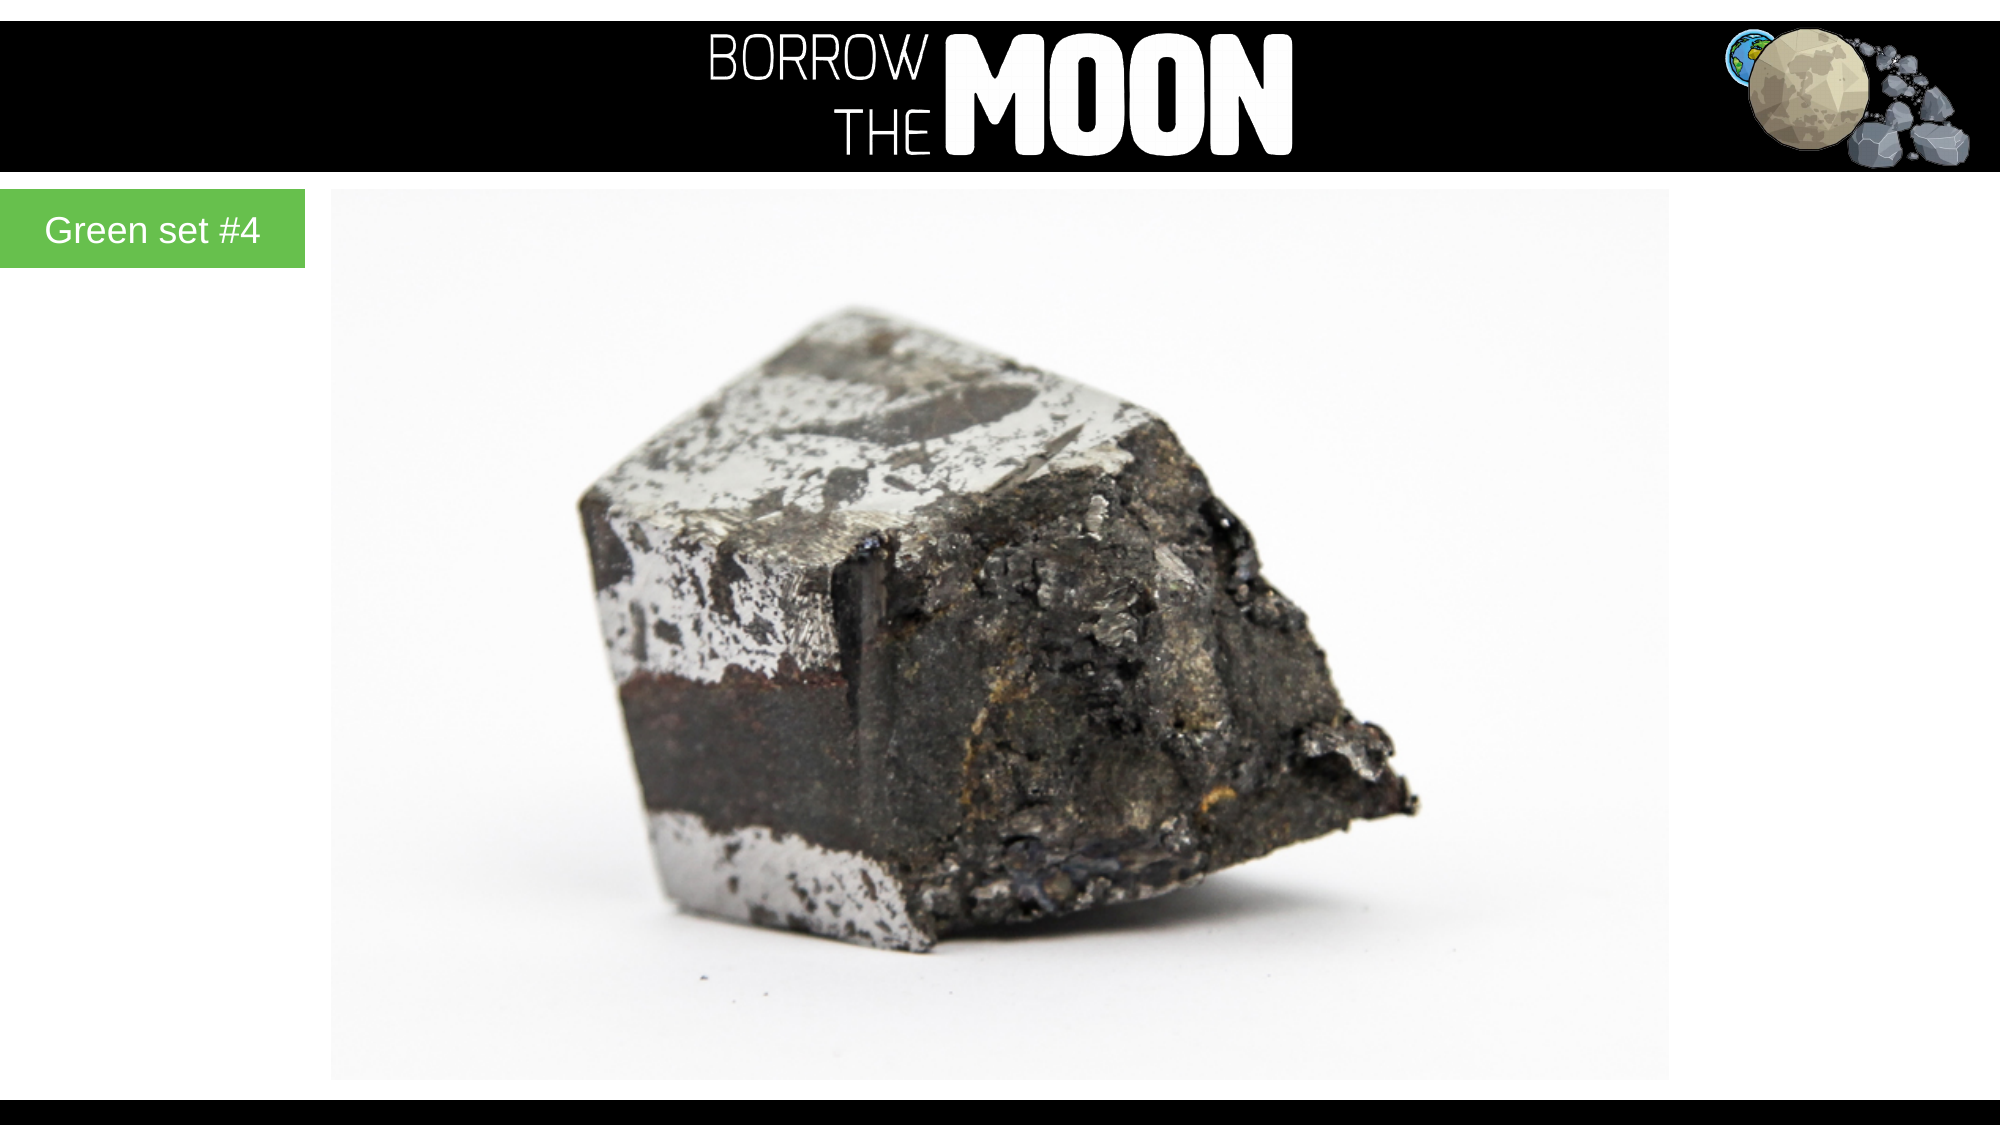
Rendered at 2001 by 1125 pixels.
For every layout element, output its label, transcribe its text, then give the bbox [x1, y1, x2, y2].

picture [331, 189, 1669, 1080]
text_box Green set #4 [0, 189, 305, 268]
